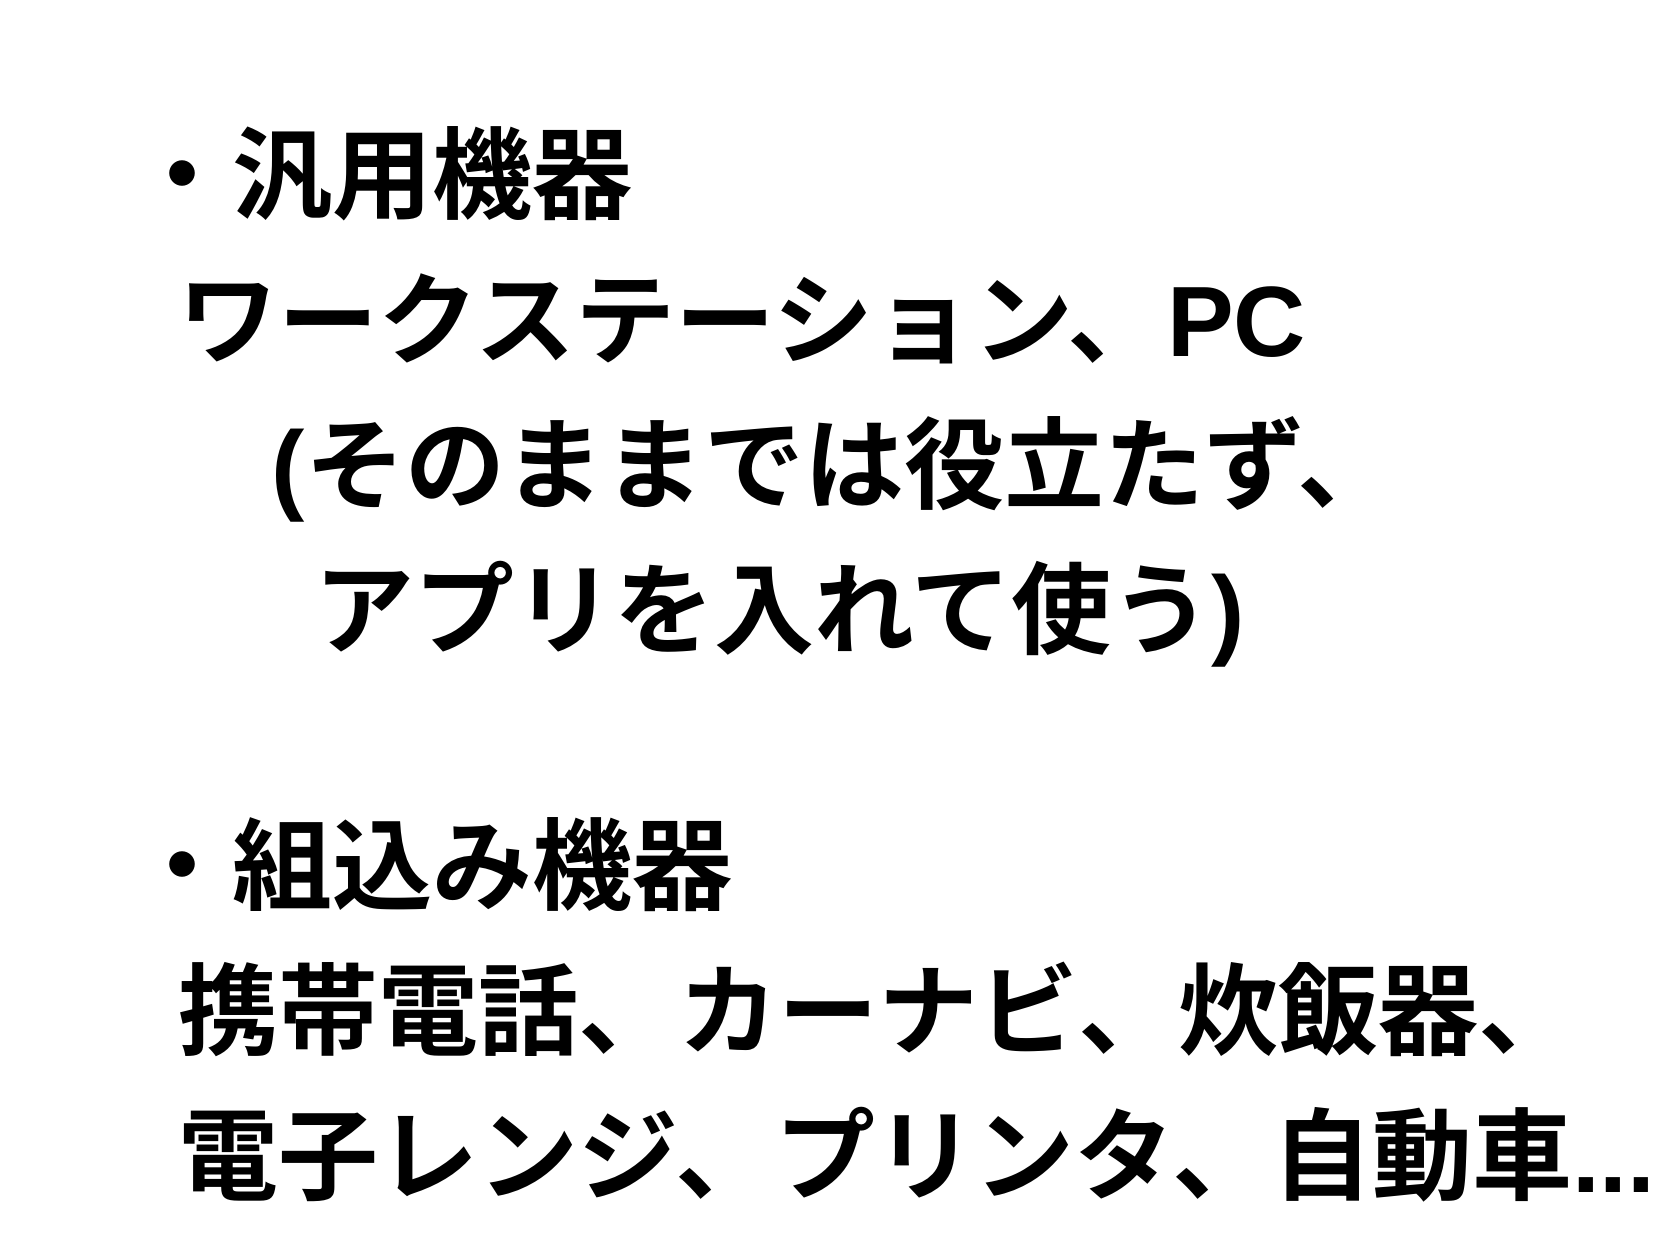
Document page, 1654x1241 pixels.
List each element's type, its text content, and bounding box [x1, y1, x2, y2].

text_box ・汎用機器 ワークステーション、PC (そのままでは役立たず、 アプリを入れて使う) ・組込み機器 携帯電話、カーナビ、炊飯器、 電子レンジ、プリンタ、自動車... (アプリは製品の一部であり ユーザは意識しない) [118, 88, 1549, 1204]
